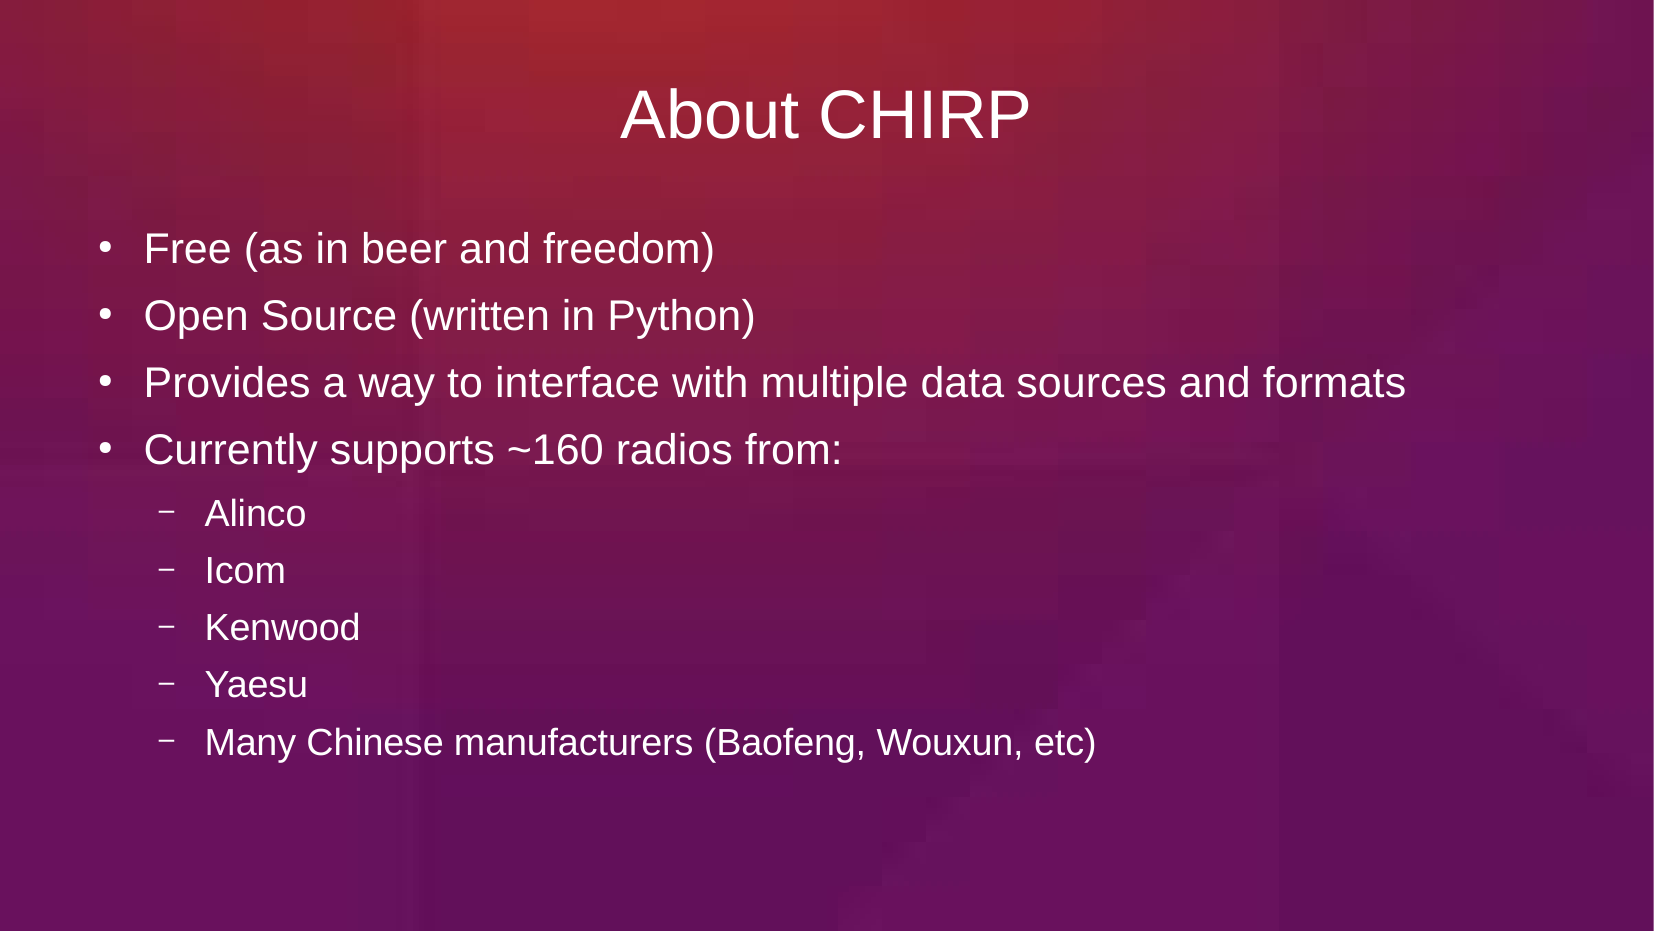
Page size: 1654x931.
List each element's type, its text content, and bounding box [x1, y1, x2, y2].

list Free (as in beer and freedom) Open Source (written in Python) Provides a way to interface with multiple data sources and formats Currently supports ~160 radios from: Alinco Icom Kenwood Yaesu Many Chinese manufacturers (Baofeng, Wouxun, etc) [82, 224, 1571, 764]
title About CHIRP [82, 37, 1571, 193]
picture [0, 0, 1654, 931]
